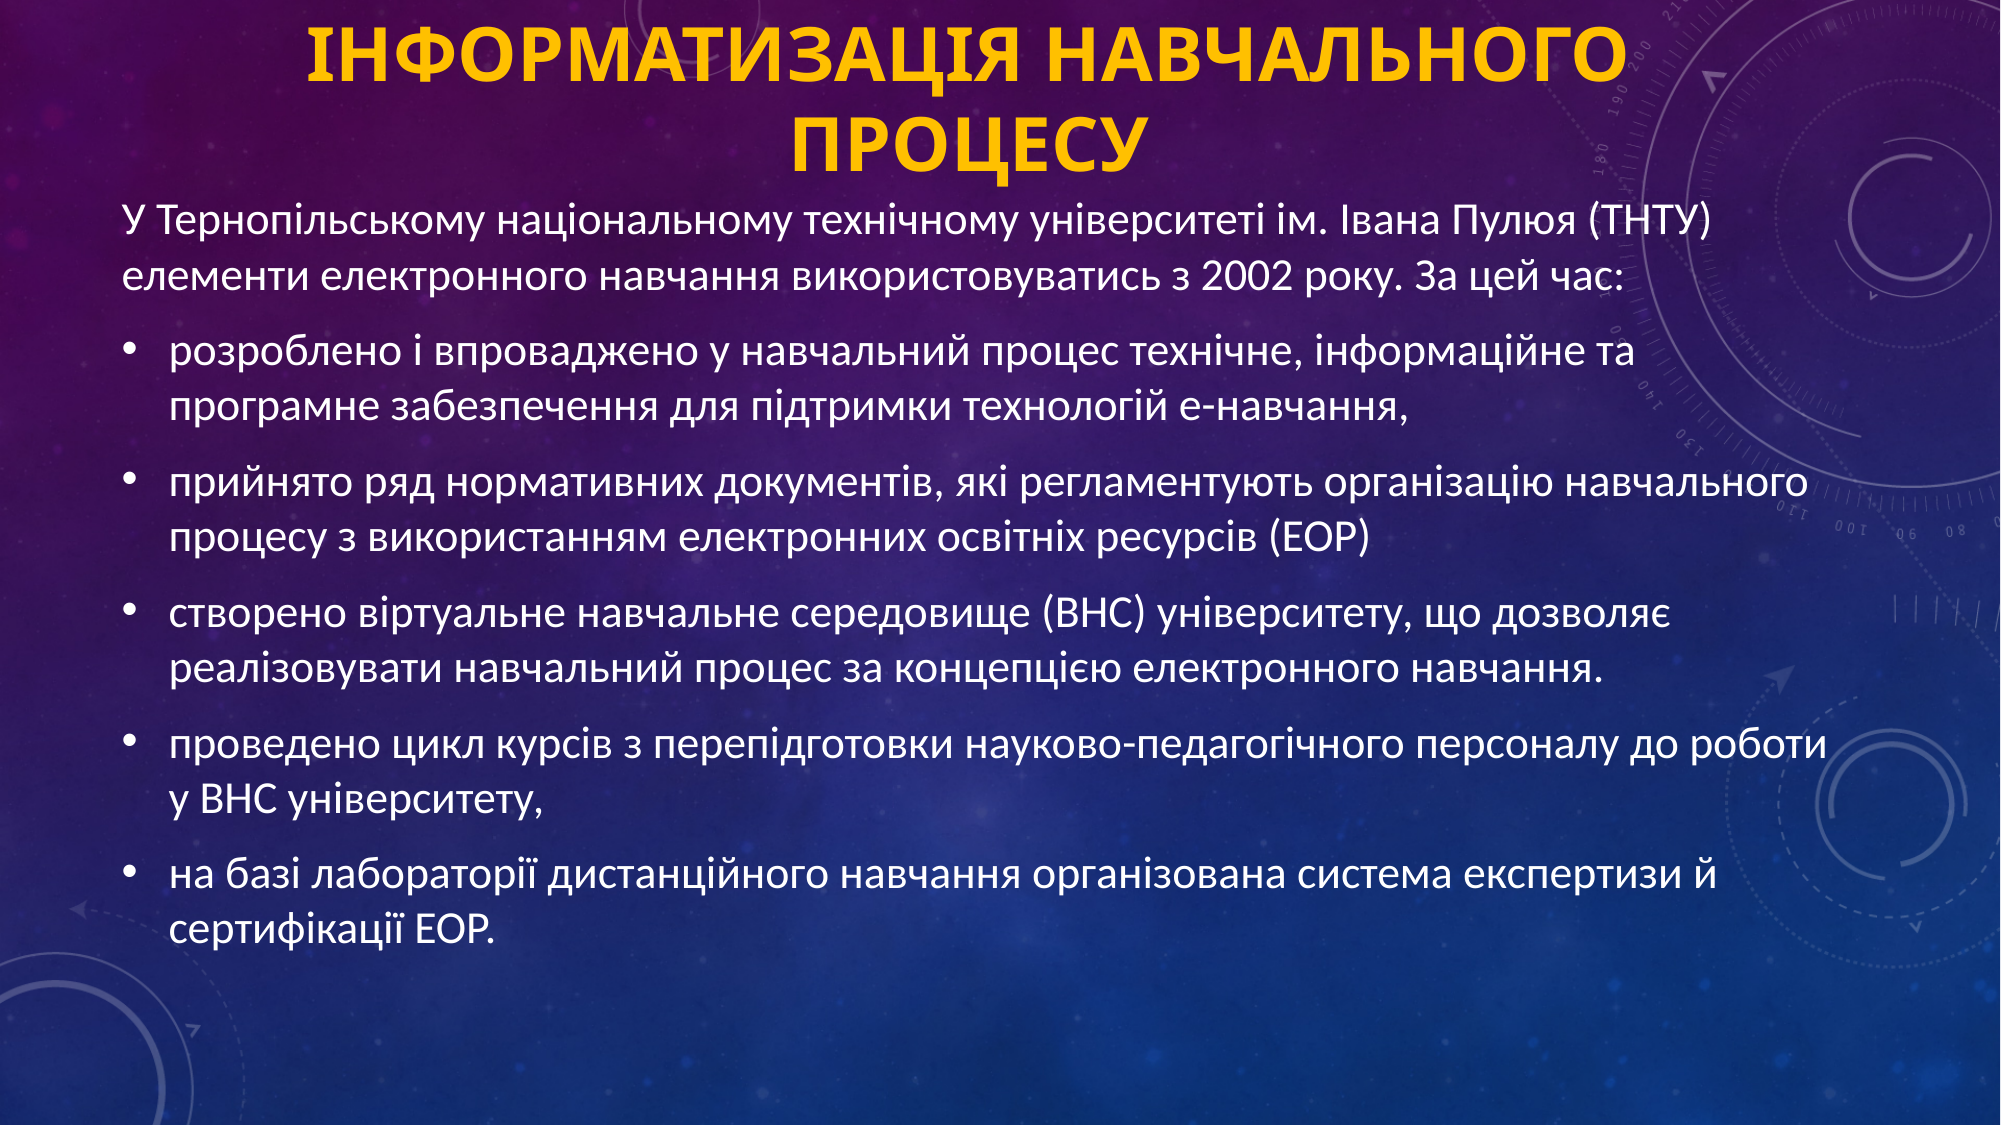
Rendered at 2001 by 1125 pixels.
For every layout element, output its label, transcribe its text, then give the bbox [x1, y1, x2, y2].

picture [0, 0, 2001, 1125]
list У Тернопільському національному технічному університеті ім. Івана Пулюя (ТНТУ) елементи електронного навчання використовуватись з 2002 року. За цей час: розроблено і впроваджено у навчальний процес технічне, інформаційне та програмне забезпечення для підтримки технологій е-навчання, прийнято ряд нормативних документів, які регламентують організацію навчального процесу з використанням електронних освітніх ресурсів (ЕОР) створено віртуальне навчальне середовище (ВНС) університету, що дозволяє реалізовувати навчальний процес за концепцією електронного навчання. проведено цикл курсів з перепідготовки науково-педагогічного персоналу до роботи у ВНС університету, на базі лабораторії дистанційного навчання організована система експертизи й сертифікації ЕОР. [106, 181, 1871, 1076]
title Інформатизація навчального процесу [138, 28, 1801, 164]
